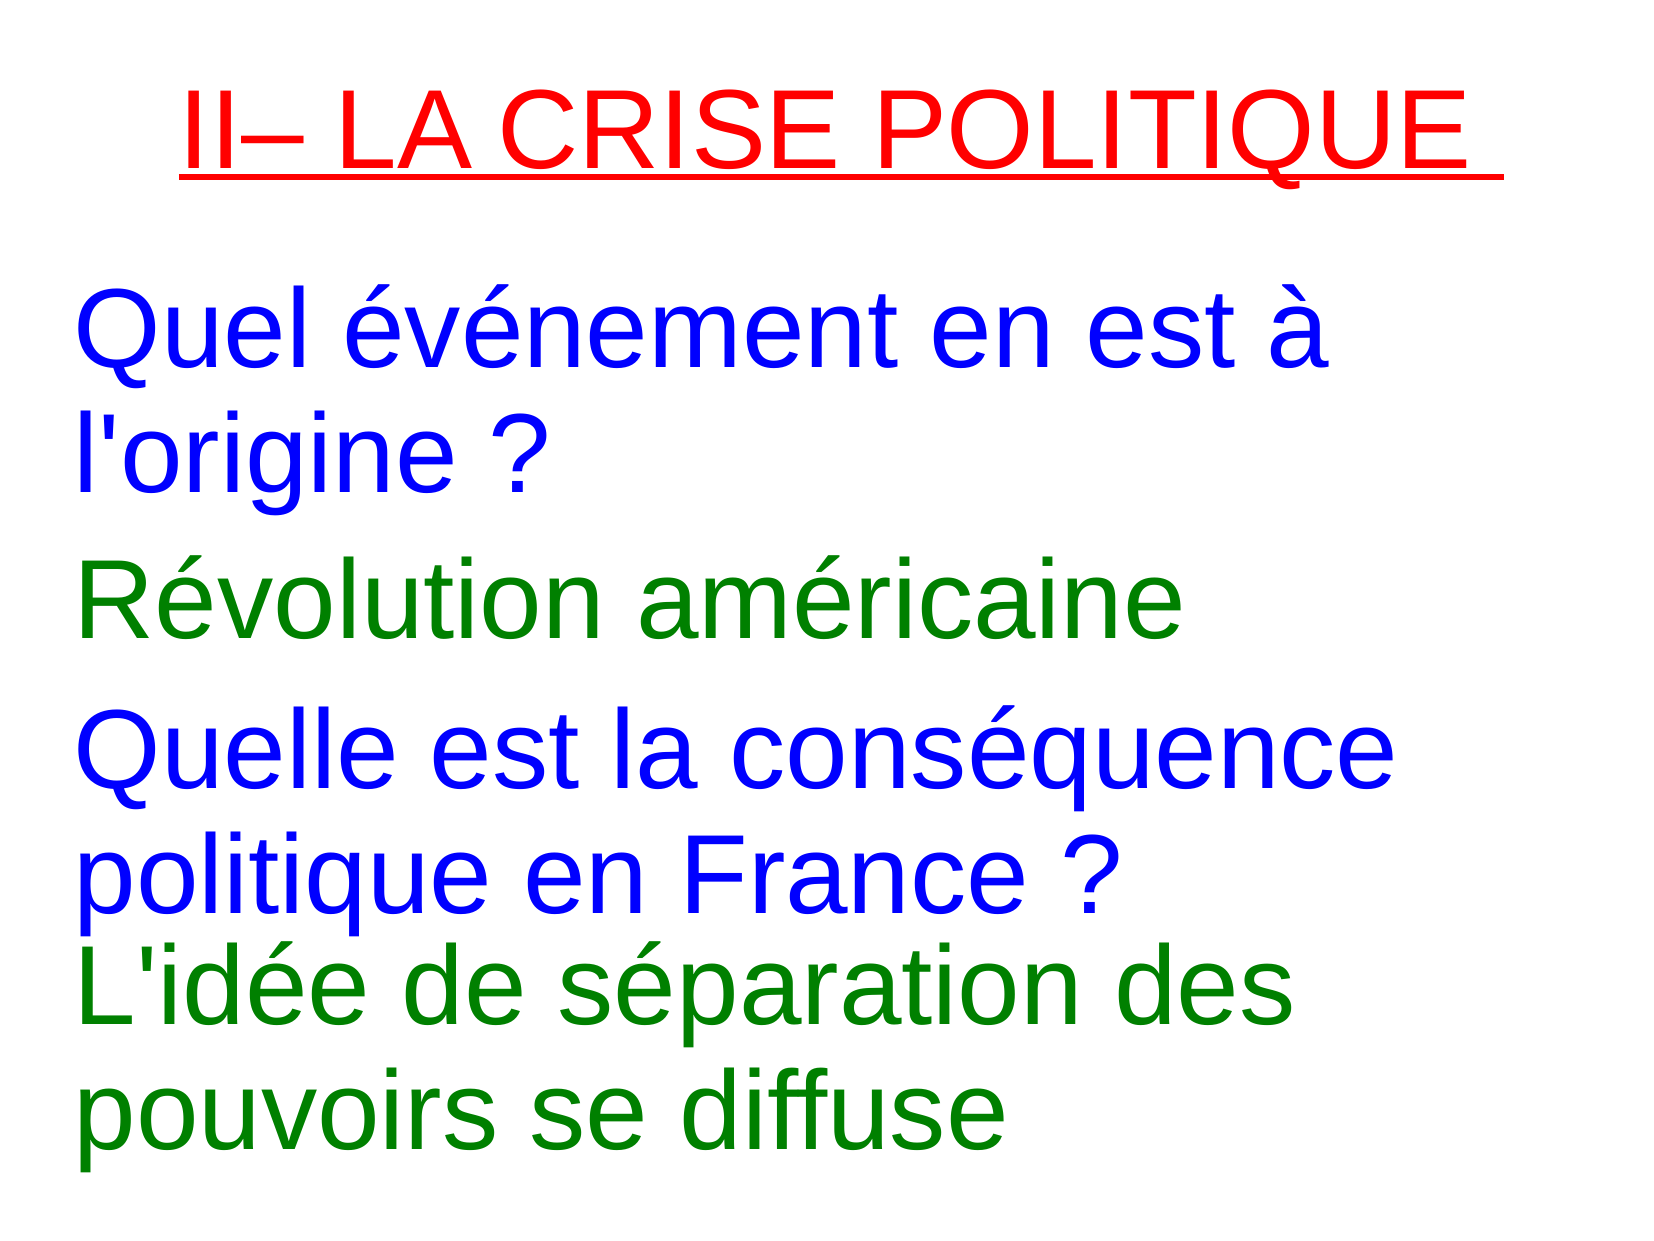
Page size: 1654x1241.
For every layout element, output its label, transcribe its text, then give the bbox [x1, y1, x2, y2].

text_box II– LA CRISE POLITIQUE [59, 59, 1625, 200]
text_box L'idée de séparation des pouvoirs se diffuse [59, 915, 1625, 1241]
text_box Quel événement en est à l'origine ? [59, 258, 1625, 679]
text_box Quelle est la conséquence politique en France ? [59, 679, 1625, 915]
